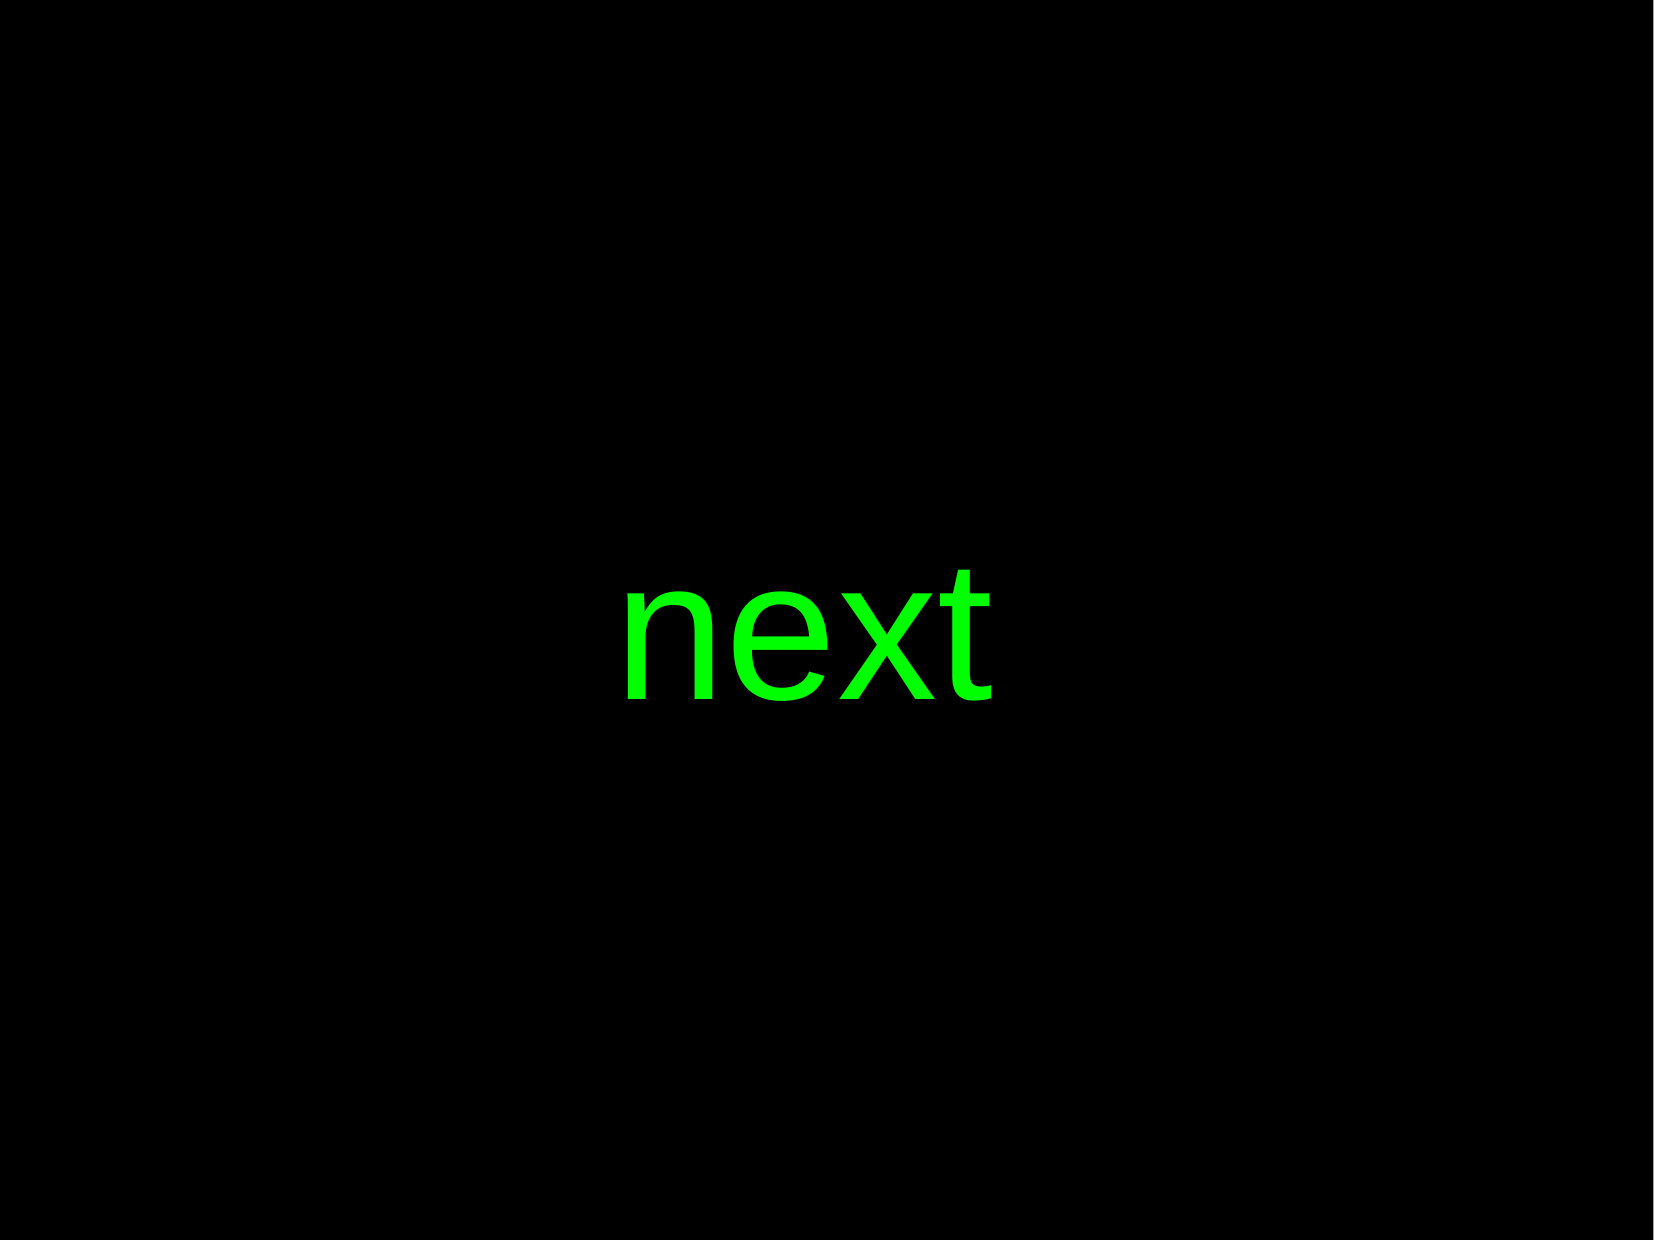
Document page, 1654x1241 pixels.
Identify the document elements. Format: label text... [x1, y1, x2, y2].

text_box next [600, 511, 1008, 751]
